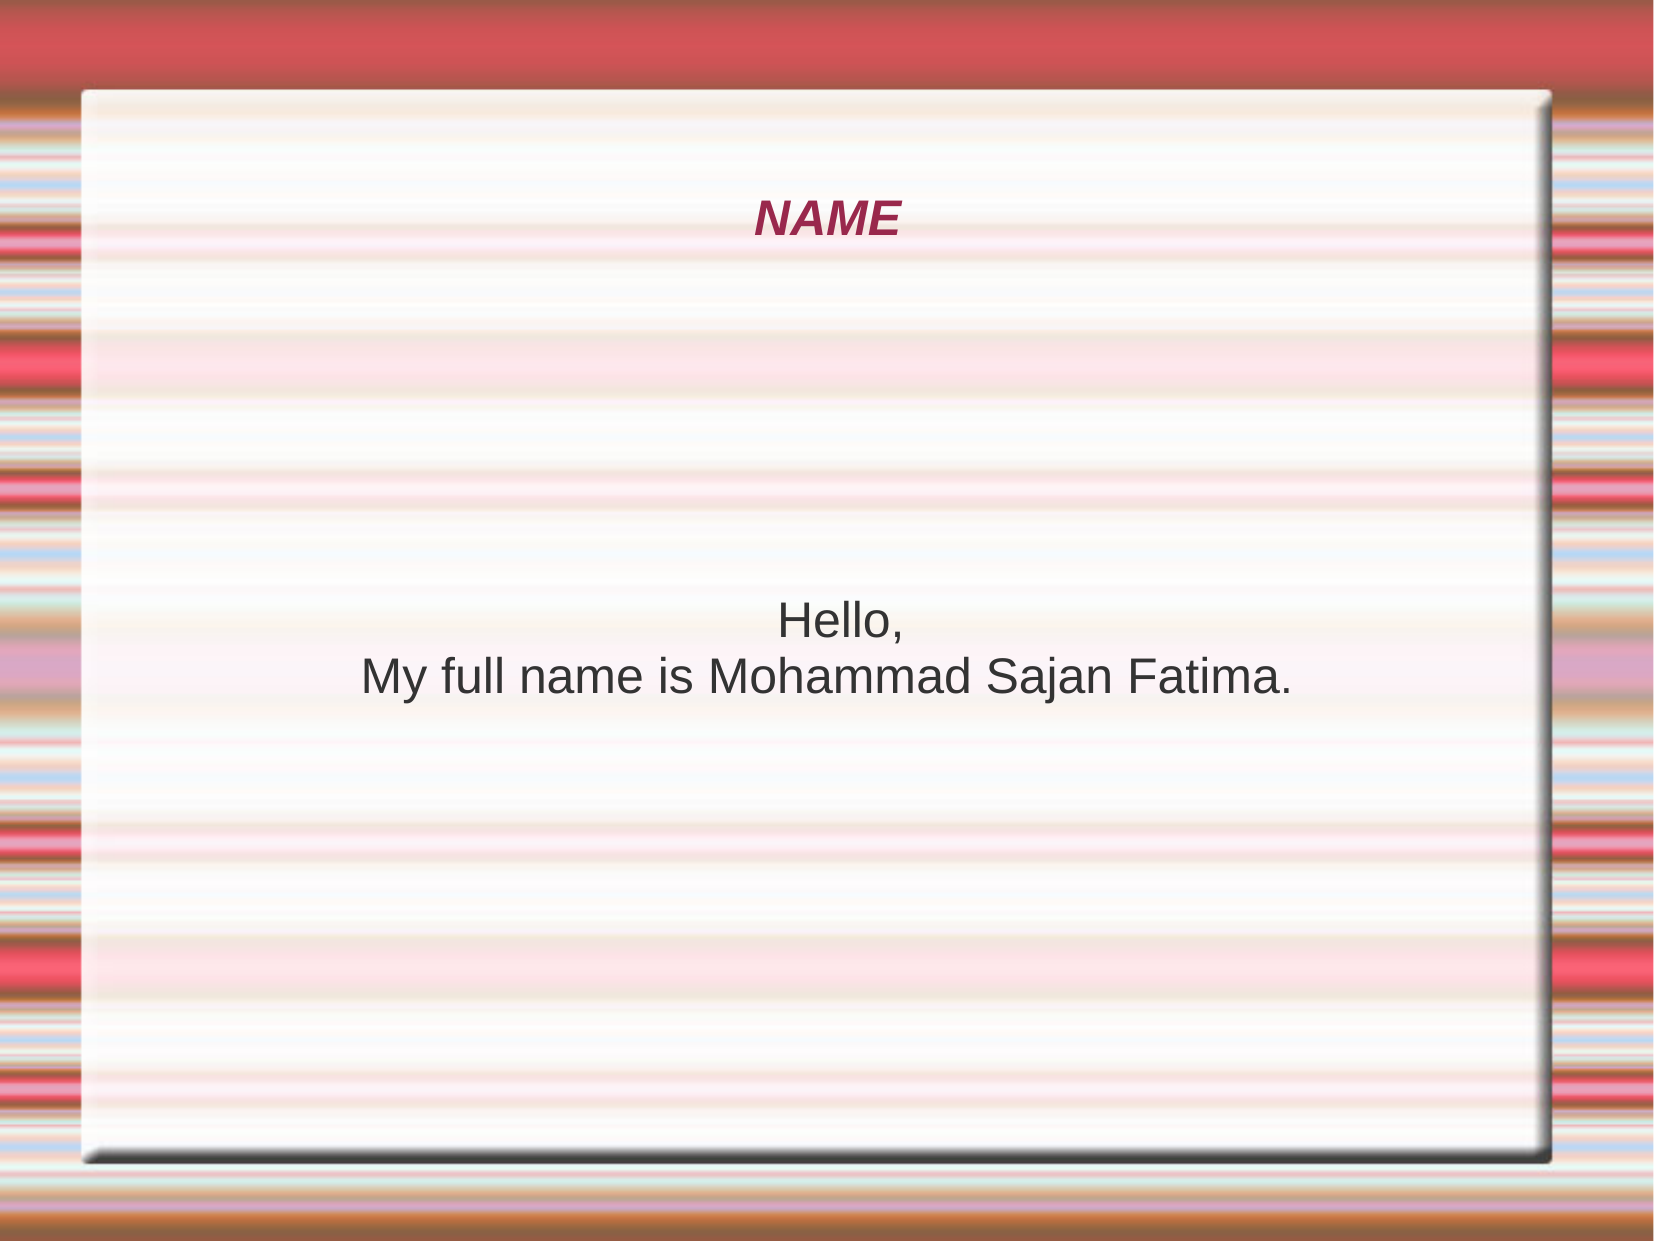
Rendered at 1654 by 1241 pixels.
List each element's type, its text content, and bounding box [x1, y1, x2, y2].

title NAME [121, 114, 1534, 290]
picture [0, 0, 1654, 1241]
list Hello, My full name is Mohammad Sajan Fatima. [82, 290, 1571, 1109]
